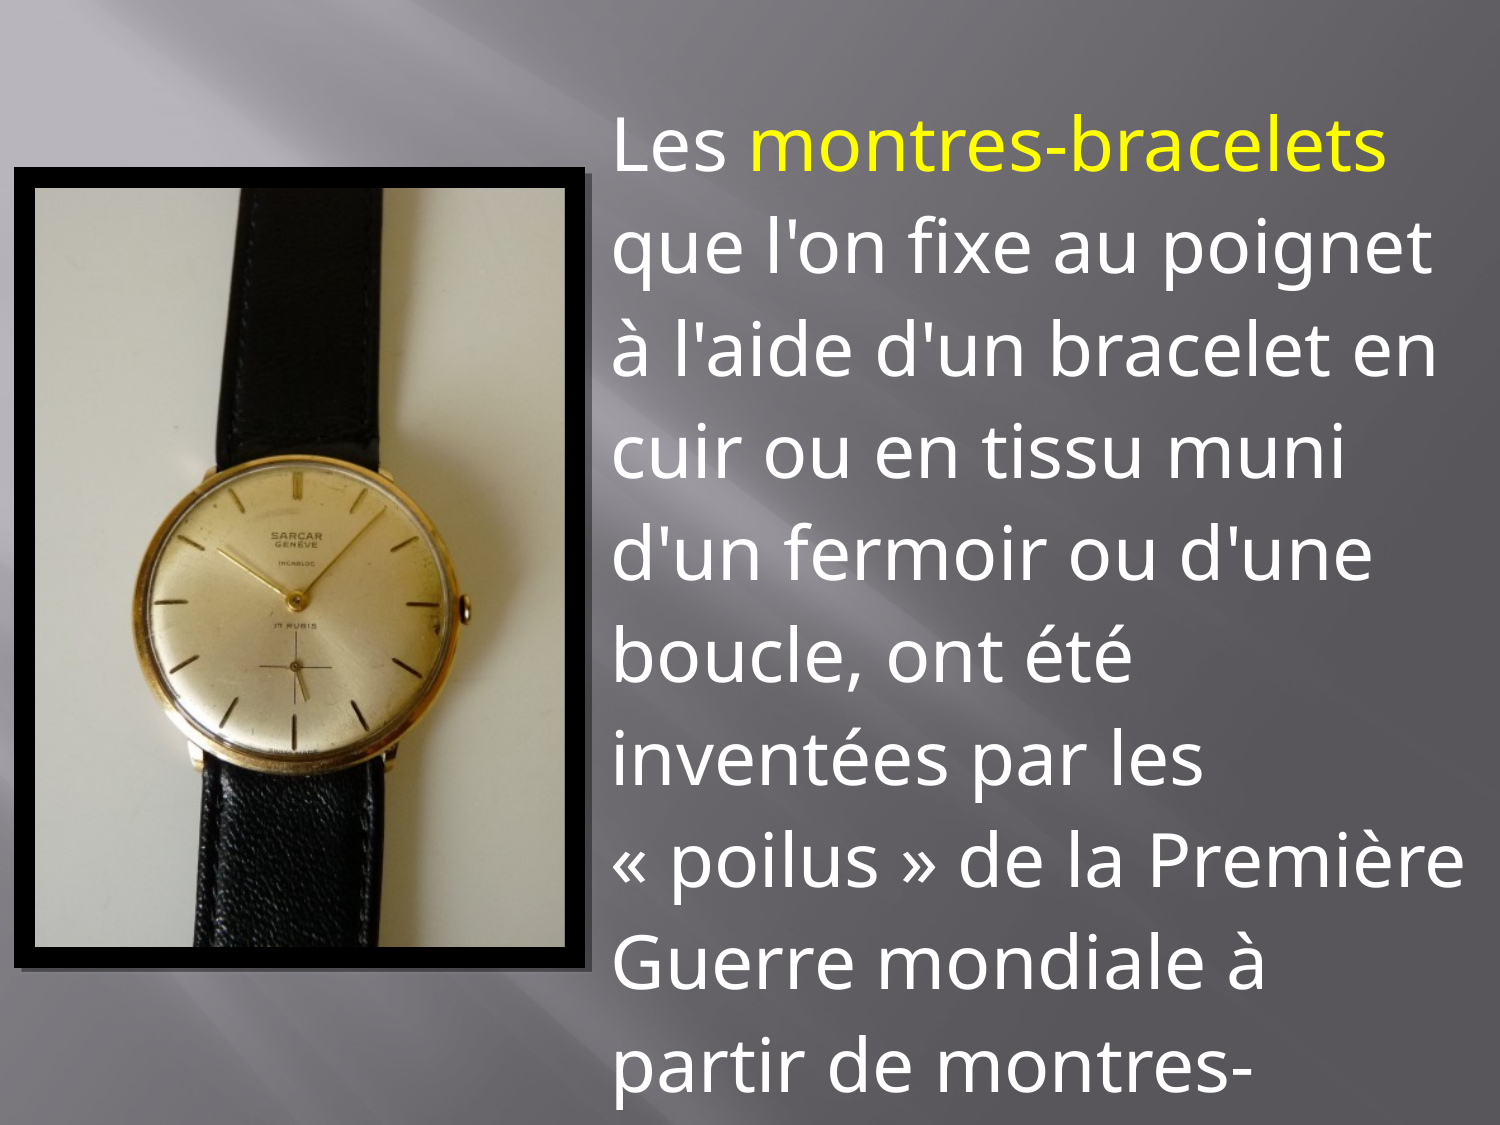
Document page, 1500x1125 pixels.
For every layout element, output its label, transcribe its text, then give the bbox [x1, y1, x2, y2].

text_box Les montres-bracelets que l'on fixe au poignet à l'aide d'un bracelet en cuir ou en tissu muni d'un fermoir ou d'une boucle, ont été inventées par les « poilus » de la Première Guerre mondiale à partir de montres-goussets. [595, 83, 1498, 1067]
picture [0, 0, 1500, 1125]
